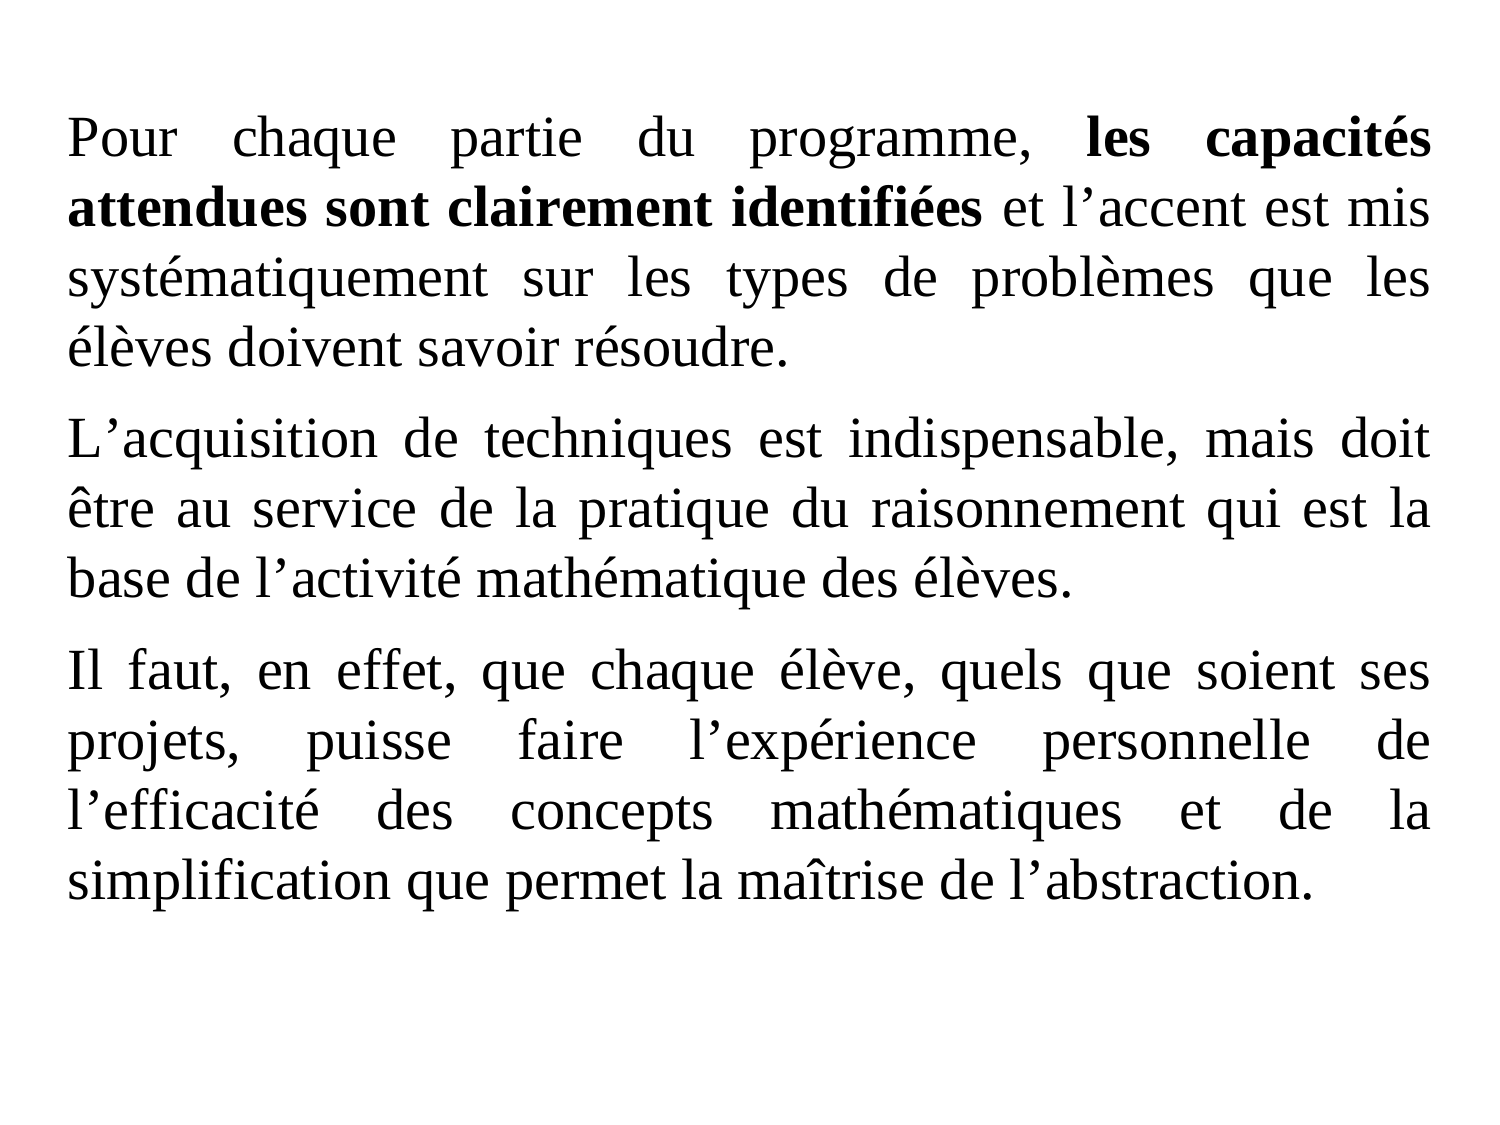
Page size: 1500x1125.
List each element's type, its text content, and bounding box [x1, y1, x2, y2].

text_box Pour chaque partie du programme, les capacités attendues sont clairement identifiées et l’accent est mis systématiquement sur les types de problèmes que les élèves doivent savoir résoudre. L’acquisition de techniques est indispensable, mais doit être au service de la pratique du raisonnement qui est la base de l’activité mathématique des élèves. Il faut, en effet, que chaque élève, quels que soient ses projets, puisse faire l’expérience personnelle de l’efficacité des concepts mathématiques et de la simplification que permet la maîtrise de l’abstraction. [53, 90, 1447, 920]
